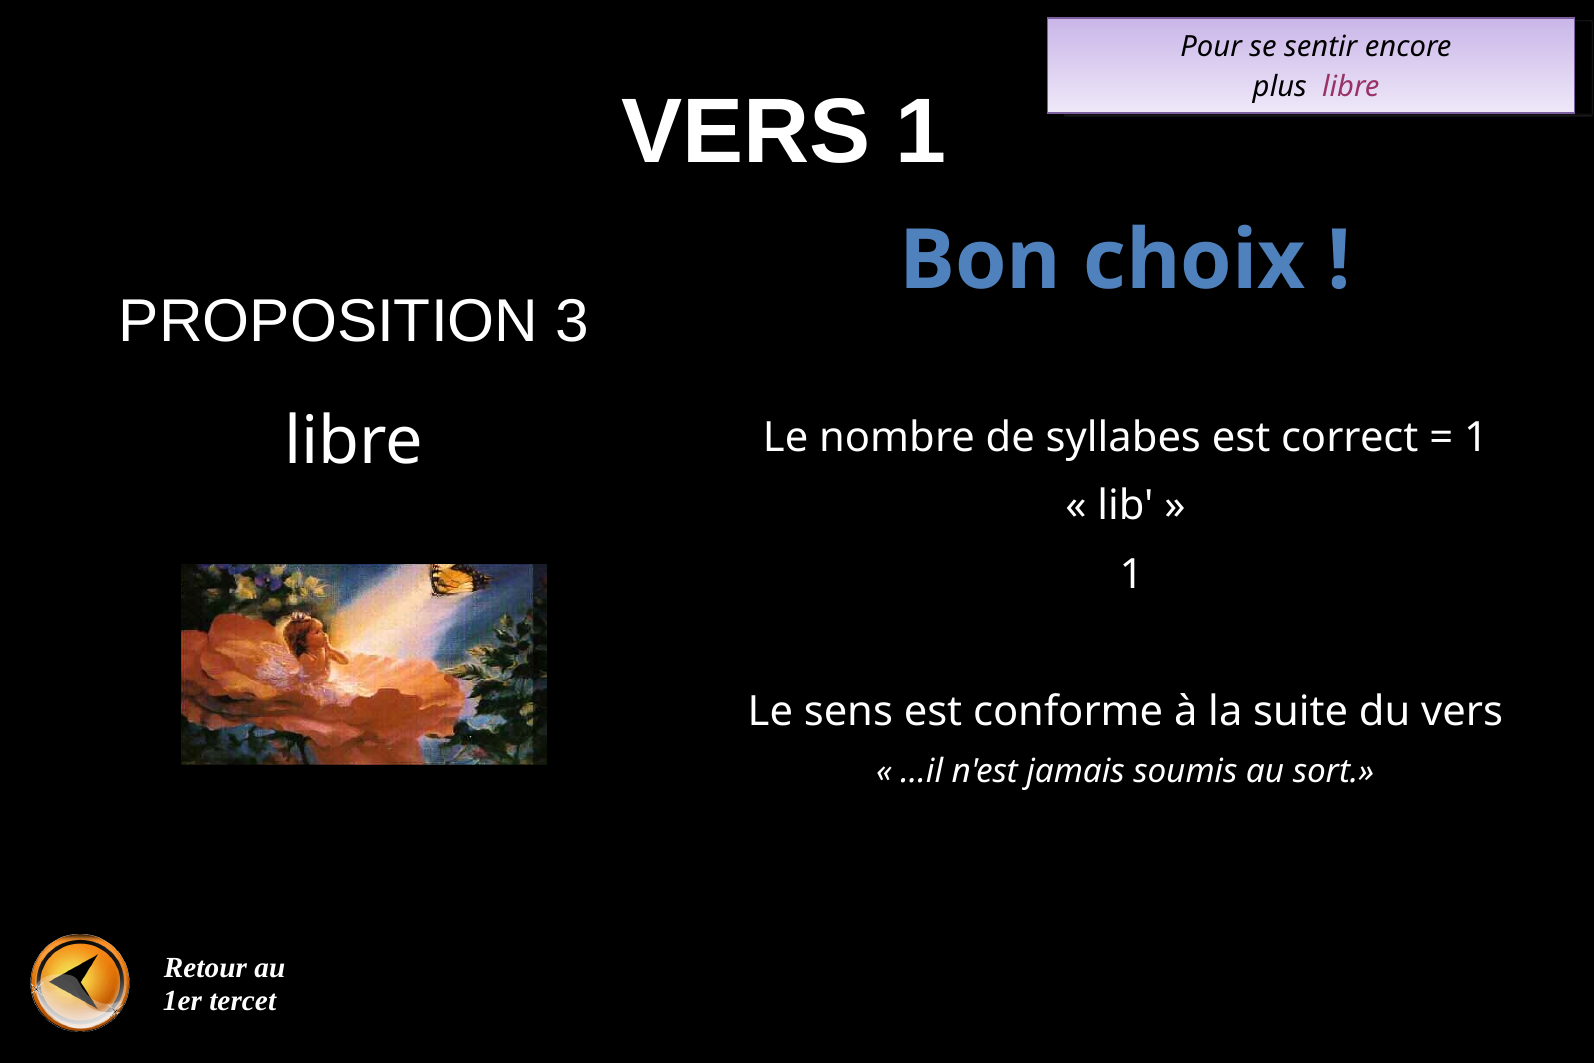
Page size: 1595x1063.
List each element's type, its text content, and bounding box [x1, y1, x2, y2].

picture [29, 932, 131, 1034]
text_box Retour au 1er tercet [131, 944, 308, 1025]
list PROPOSITION 3 libre [18, 196, 674, 899]
title VERS 1 [79, 42, 1515, 220]
list Bon choix ! Le nombre de syllabes est correct = 1 « lib' » 1 Le sens est conforme à la suite du vers « …il n'est jamais soumis au sort.» [684, 191, 1567, 981]
picture [181, 564, 547, 765]
text_box Pour se sentir encore plus libre [1047, 17, 1575, 113]
